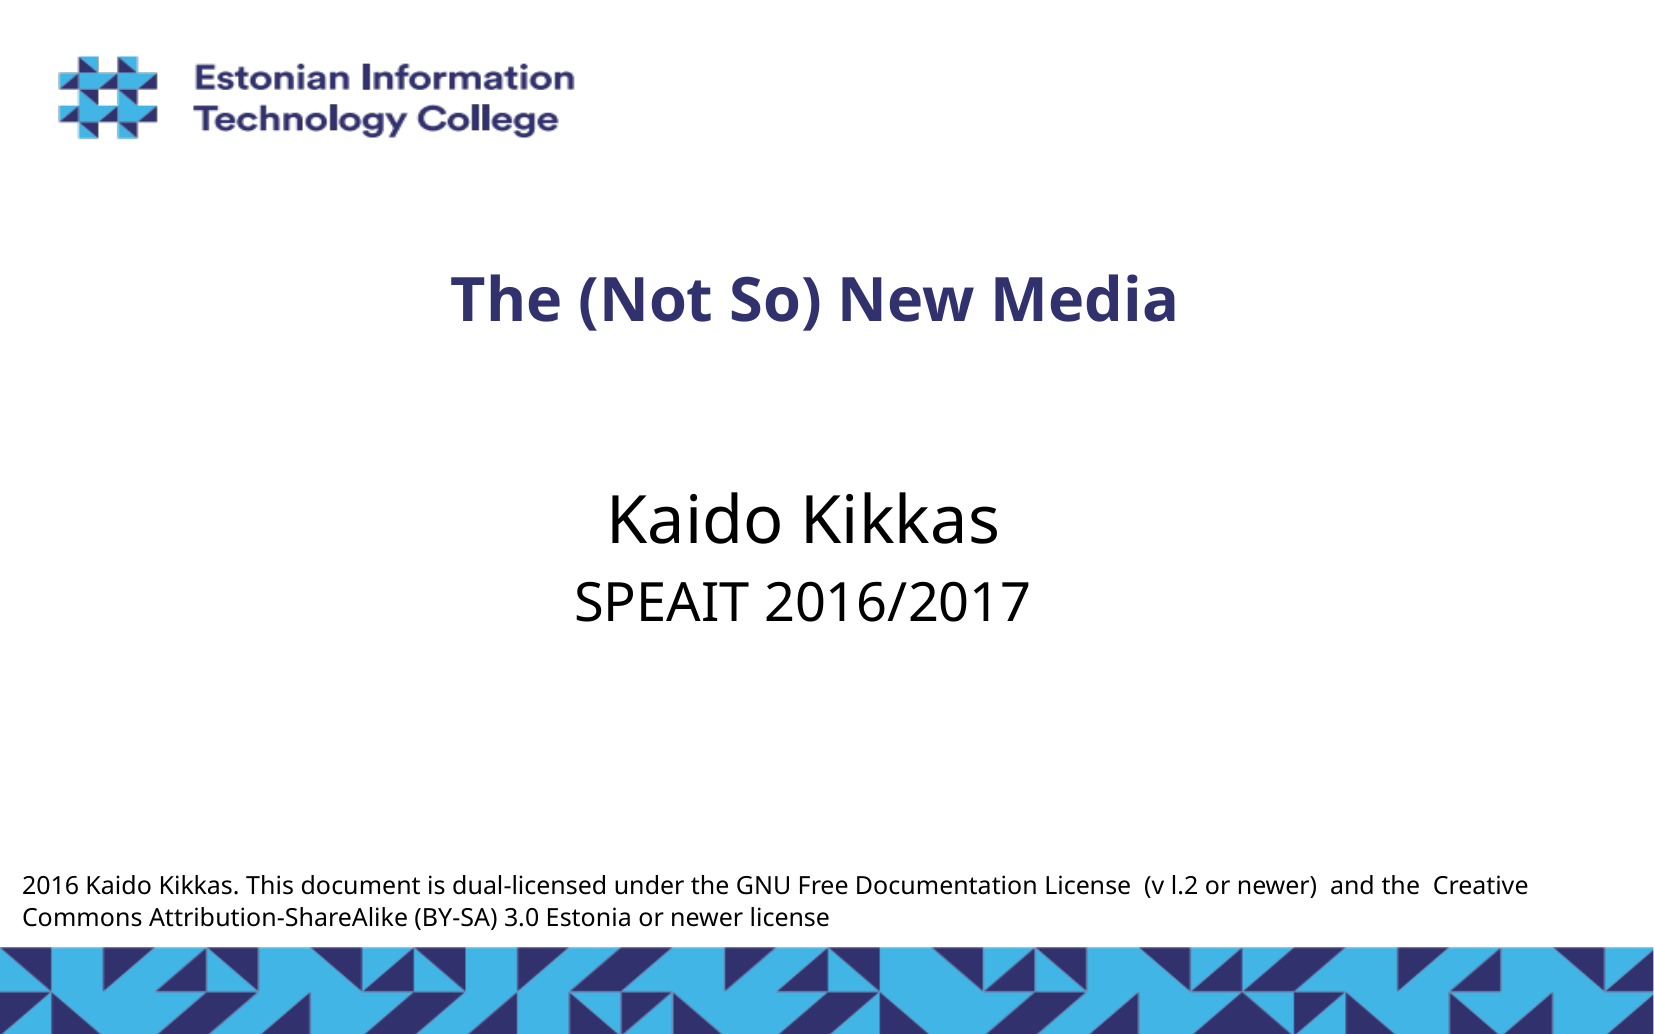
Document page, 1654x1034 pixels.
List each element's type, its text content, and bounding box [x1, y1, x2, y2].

text_box 2016 Kaido Kikkas. This document is dual-licensed under the GNU Free Documentation License (v l.2 or newer) and the Creative Commons Attribution-ShareAlike (BY-SA) 3.0 Estonia or newer license [7, 862, 1595, 942]
title The (Not So) New Media [71, 194, 1560, 402]
text_box Kaido Kikkas SPEAIT 2016/2017 [59, 354, 1548, 756]
